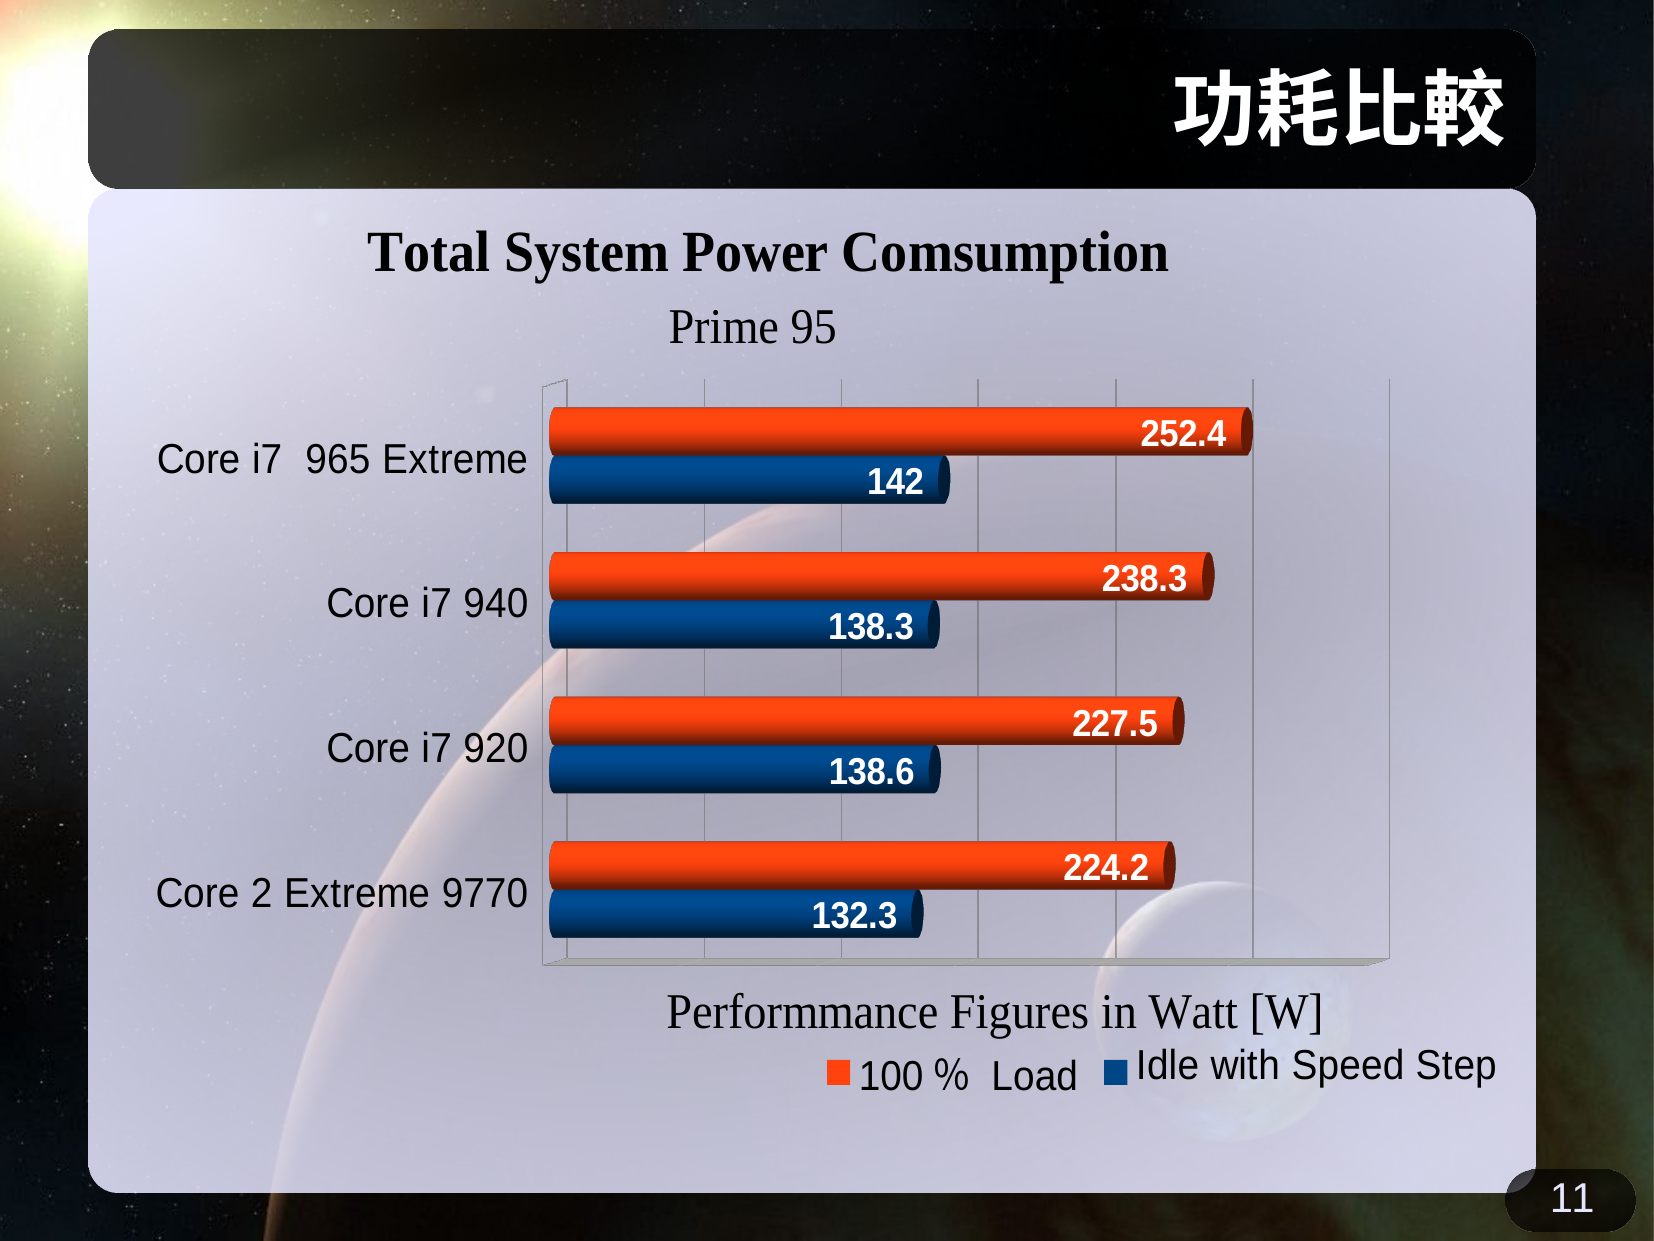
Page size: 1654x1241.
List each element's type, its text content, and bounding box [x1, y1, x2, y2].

chart [118, 218, 1511, 1170]
title 功耗比較 [118, 53, 1506, 154]
picture [0, 0, 1654, 1241]
